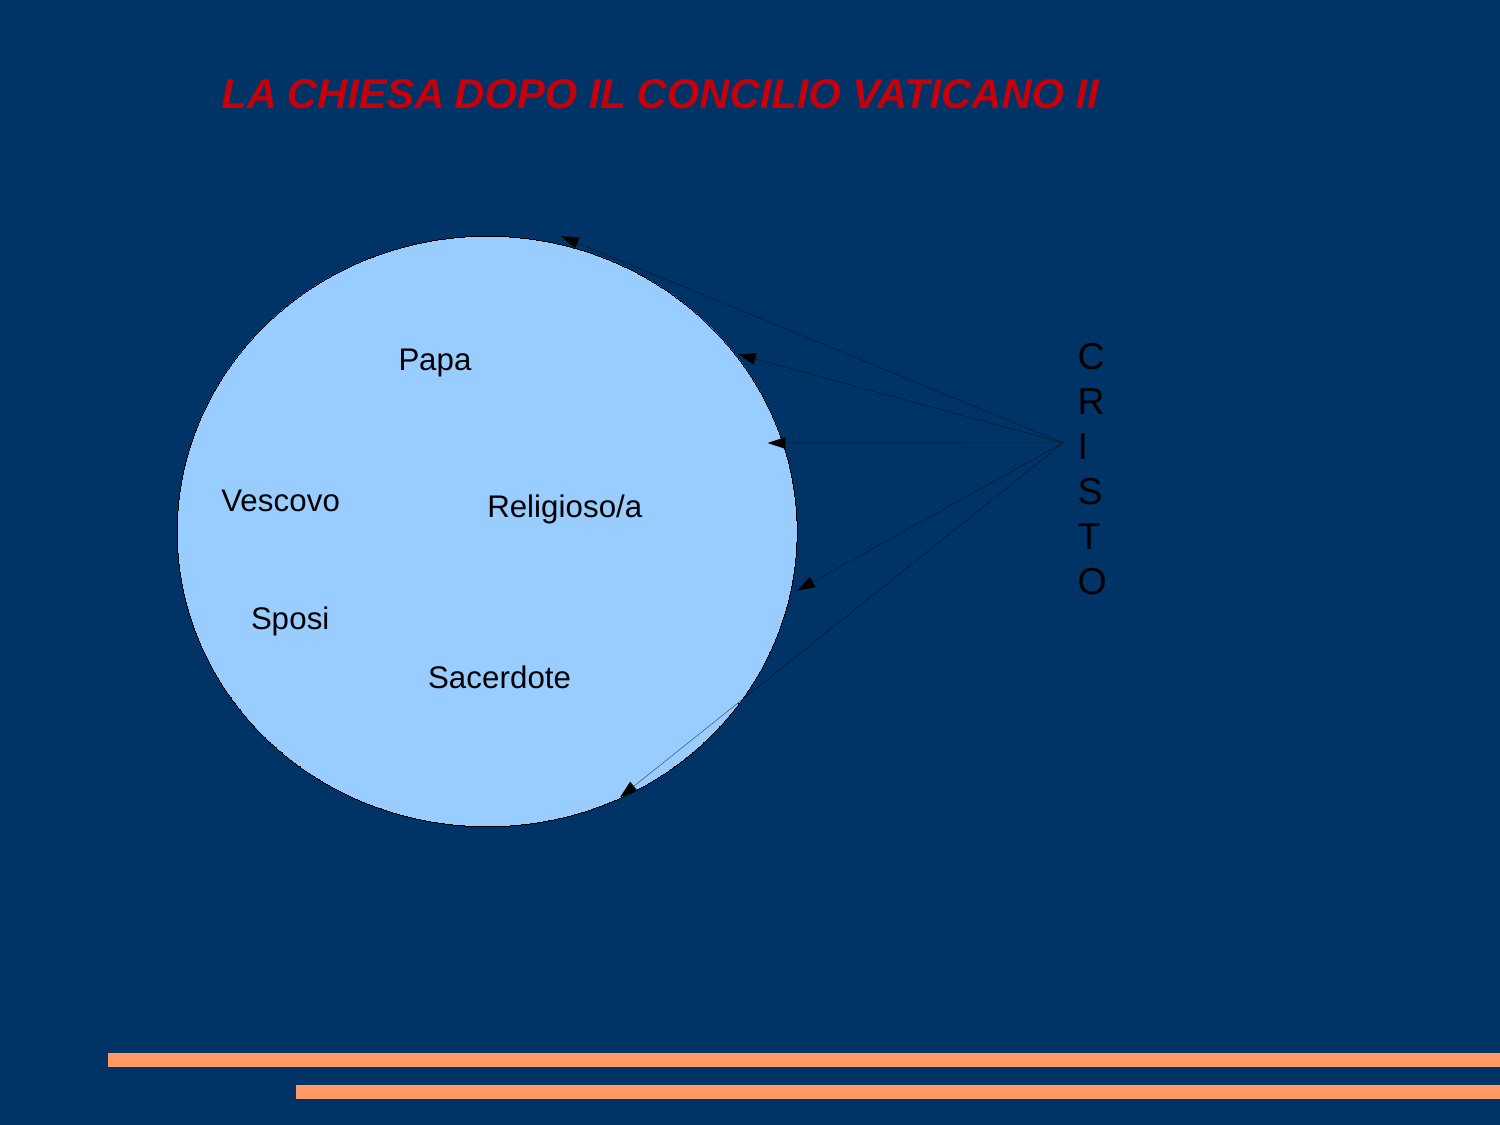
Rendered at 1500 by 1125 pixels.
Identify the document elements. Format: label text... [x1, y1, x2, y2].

text_box C R I S T O [1062, 324, 1211, 655]
text_box Papa [383, 331, 502, 384]
text_box [635, 701, 742, 790]
text_box Sposi [236, 590, 355, 643]
text_box LA CHIESA DOPO IL CONCILIO VATICANO II [206, 59, 1388, 124]
text_box Religioso/a [472, 479, 680, 532]
text_box Vescovo [206, 472, 384, 532]
text_box Sacerdote [413, 649, 591, 709]
text_box [177, 236, 798, 827]
